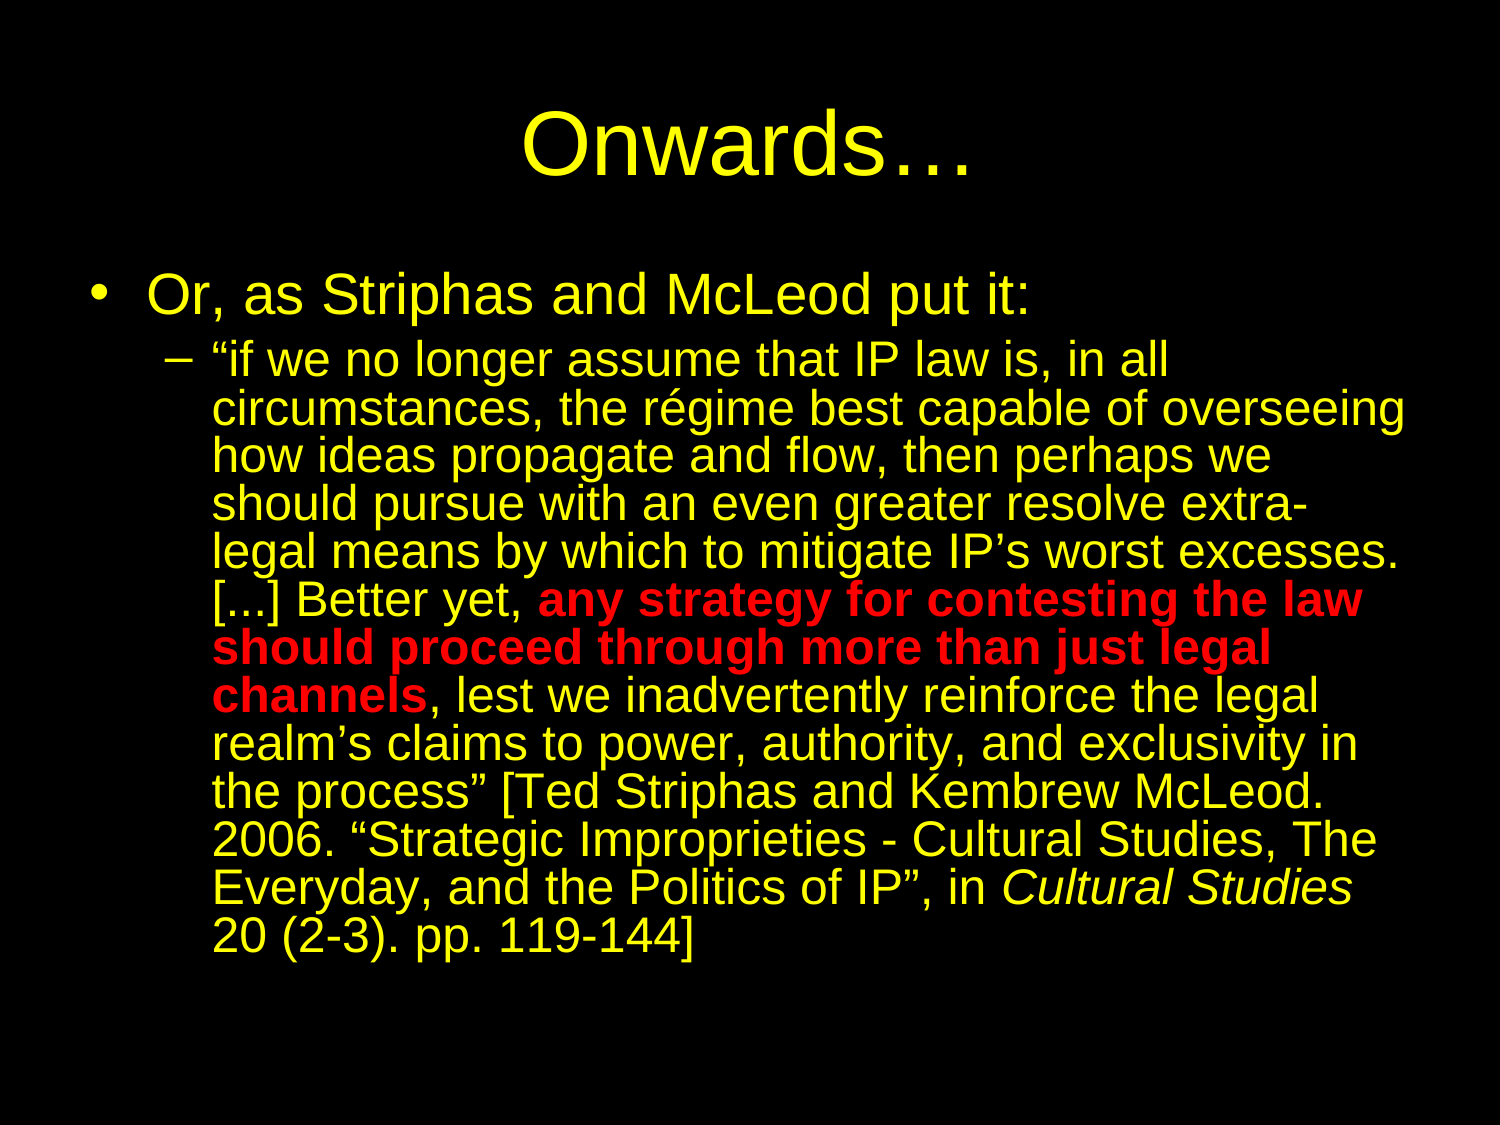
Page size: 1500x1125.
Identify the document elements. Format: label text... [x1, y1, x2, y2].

title Onwards… [75, 45, 1426, 233]
list Or, as Striphas and McLeod put it: “if we no longer assume that IP law is, in all circumstances, the régime best capable of overseeing how ideas propagate and flow, then perhaps we should pursue with an even greater resolve extra-legal means by which to mitigate IP’s worst excesses. [...] Better yet, any strategy for contesting the law should proceed through more than just legal channels, lest we inadvertently reinforce the legal realm’s claims to power, authority, and exclusivity in the process” [Ted Striphas and Kembrew McLeod. 2006. “Strategic Improprieties - Cultural Studies, The Everyday, and the Politics of IP”, in Cultural Studies 20 (2-3). pp. 119-144] [75, 262, 1426, 1006]
